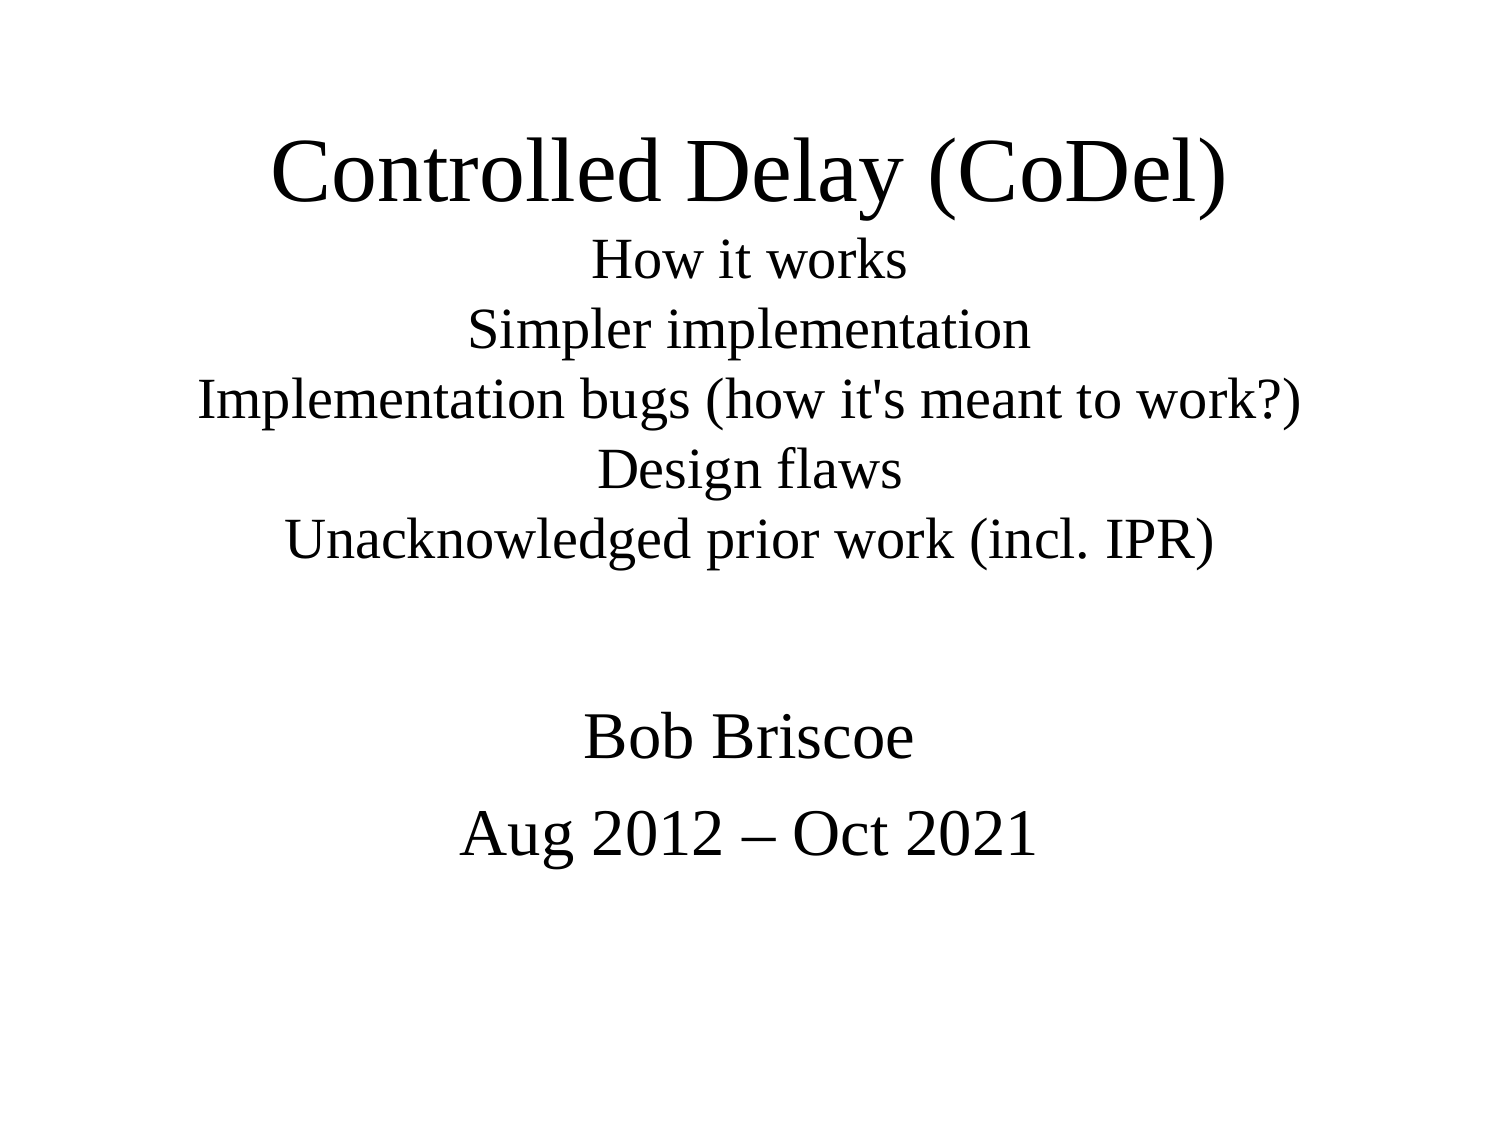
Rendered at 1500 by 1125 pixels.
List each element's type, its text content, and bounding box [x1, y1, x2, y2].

text_box Controlled Delay (CoDel) How it works Simpler implementation Implementation bugs (how it's meant to work?) Design flaws Unacknowledged prior work (incl. IPR) [112, 219, 1388, 461]
text_box Bob Briscoe Aug 2012 – Oct 2021 [225, 684, 1275, 973]
